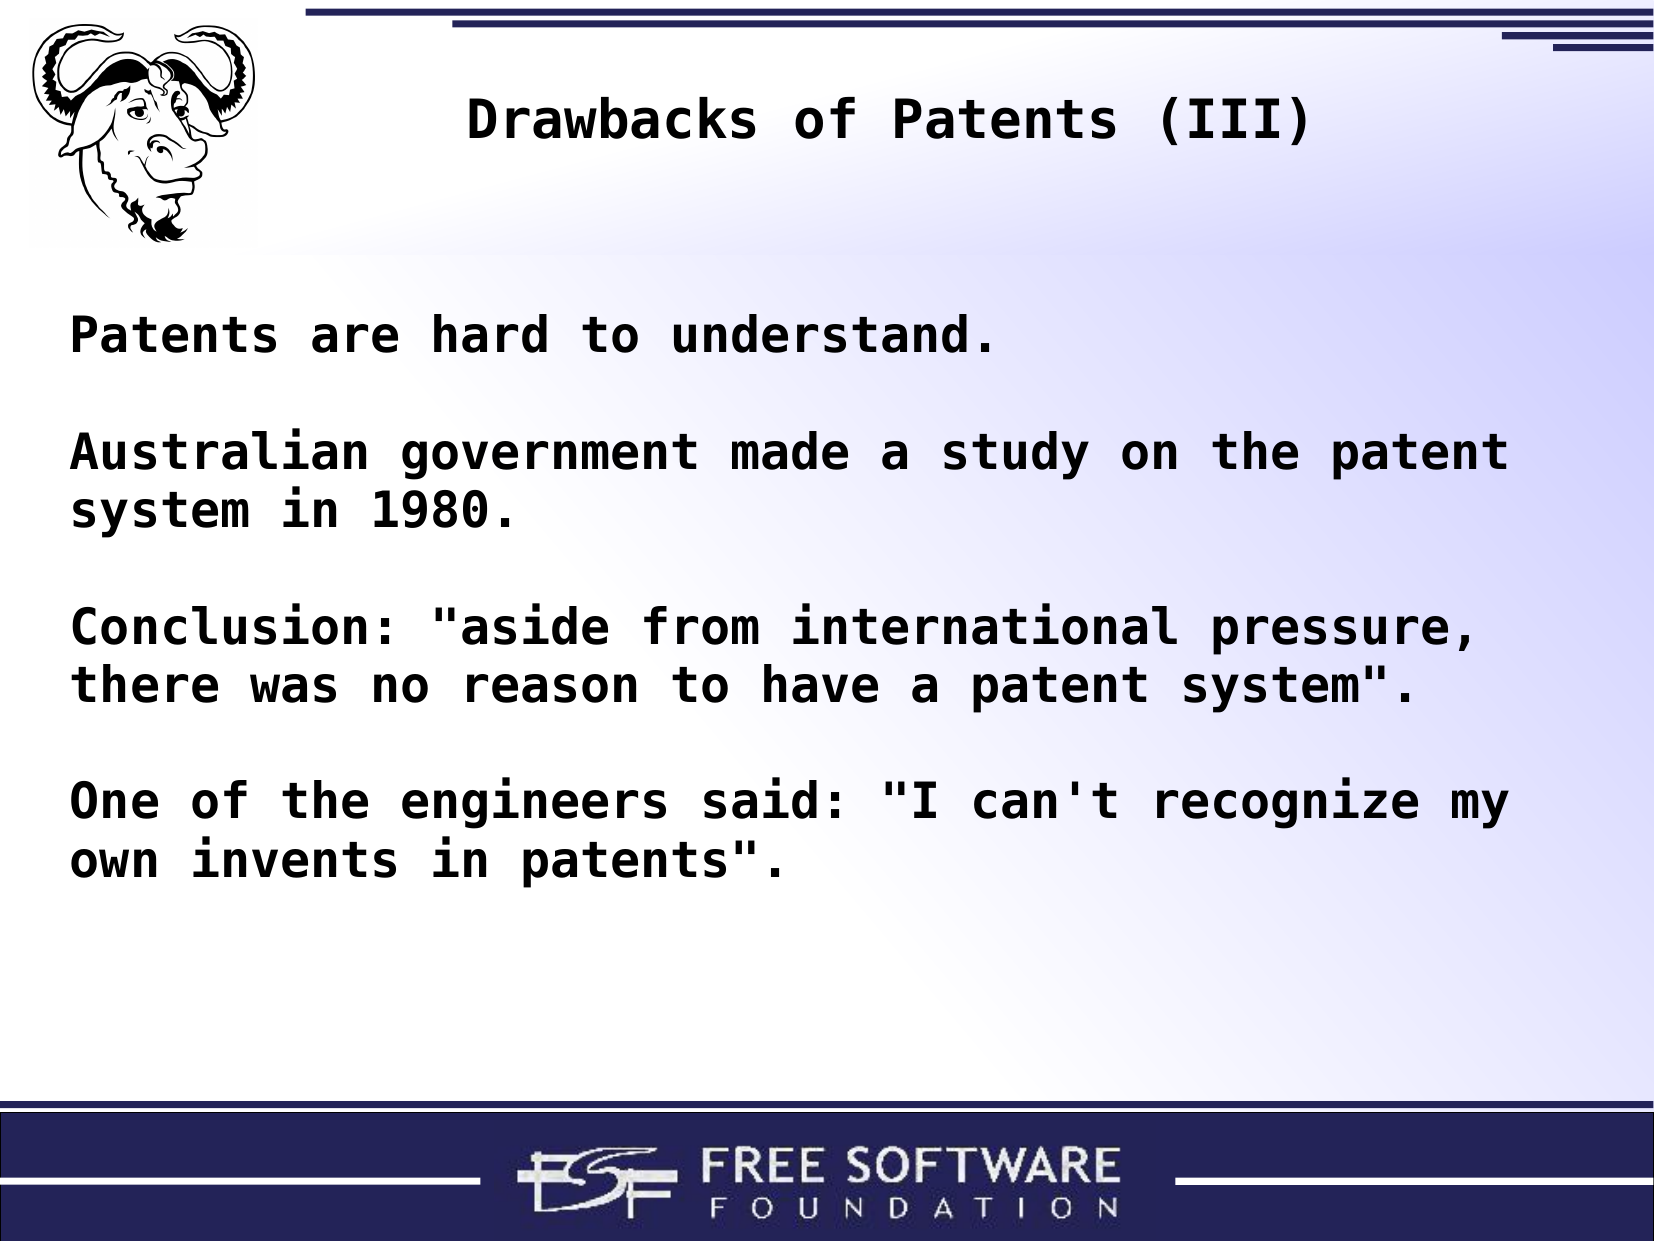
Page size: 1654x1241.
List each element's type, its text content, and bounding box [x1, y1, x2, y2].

picture [494, 1119, 1156, 1241]
text_box Drawbacks of Patents (III) [317, 87, 1468, 151]
text_box [0, 0, 1654, 1241]
picture [29, 18, 258, 248]
text_box Patents are hard to understand. Australian government made a study on the patent system in 1980. Conclusion: "aside from international pressure, there was no reason to have a patent system". One of the engineers said: "I can't recognize my own invents in patents". [69, 306, 1617, 948]
